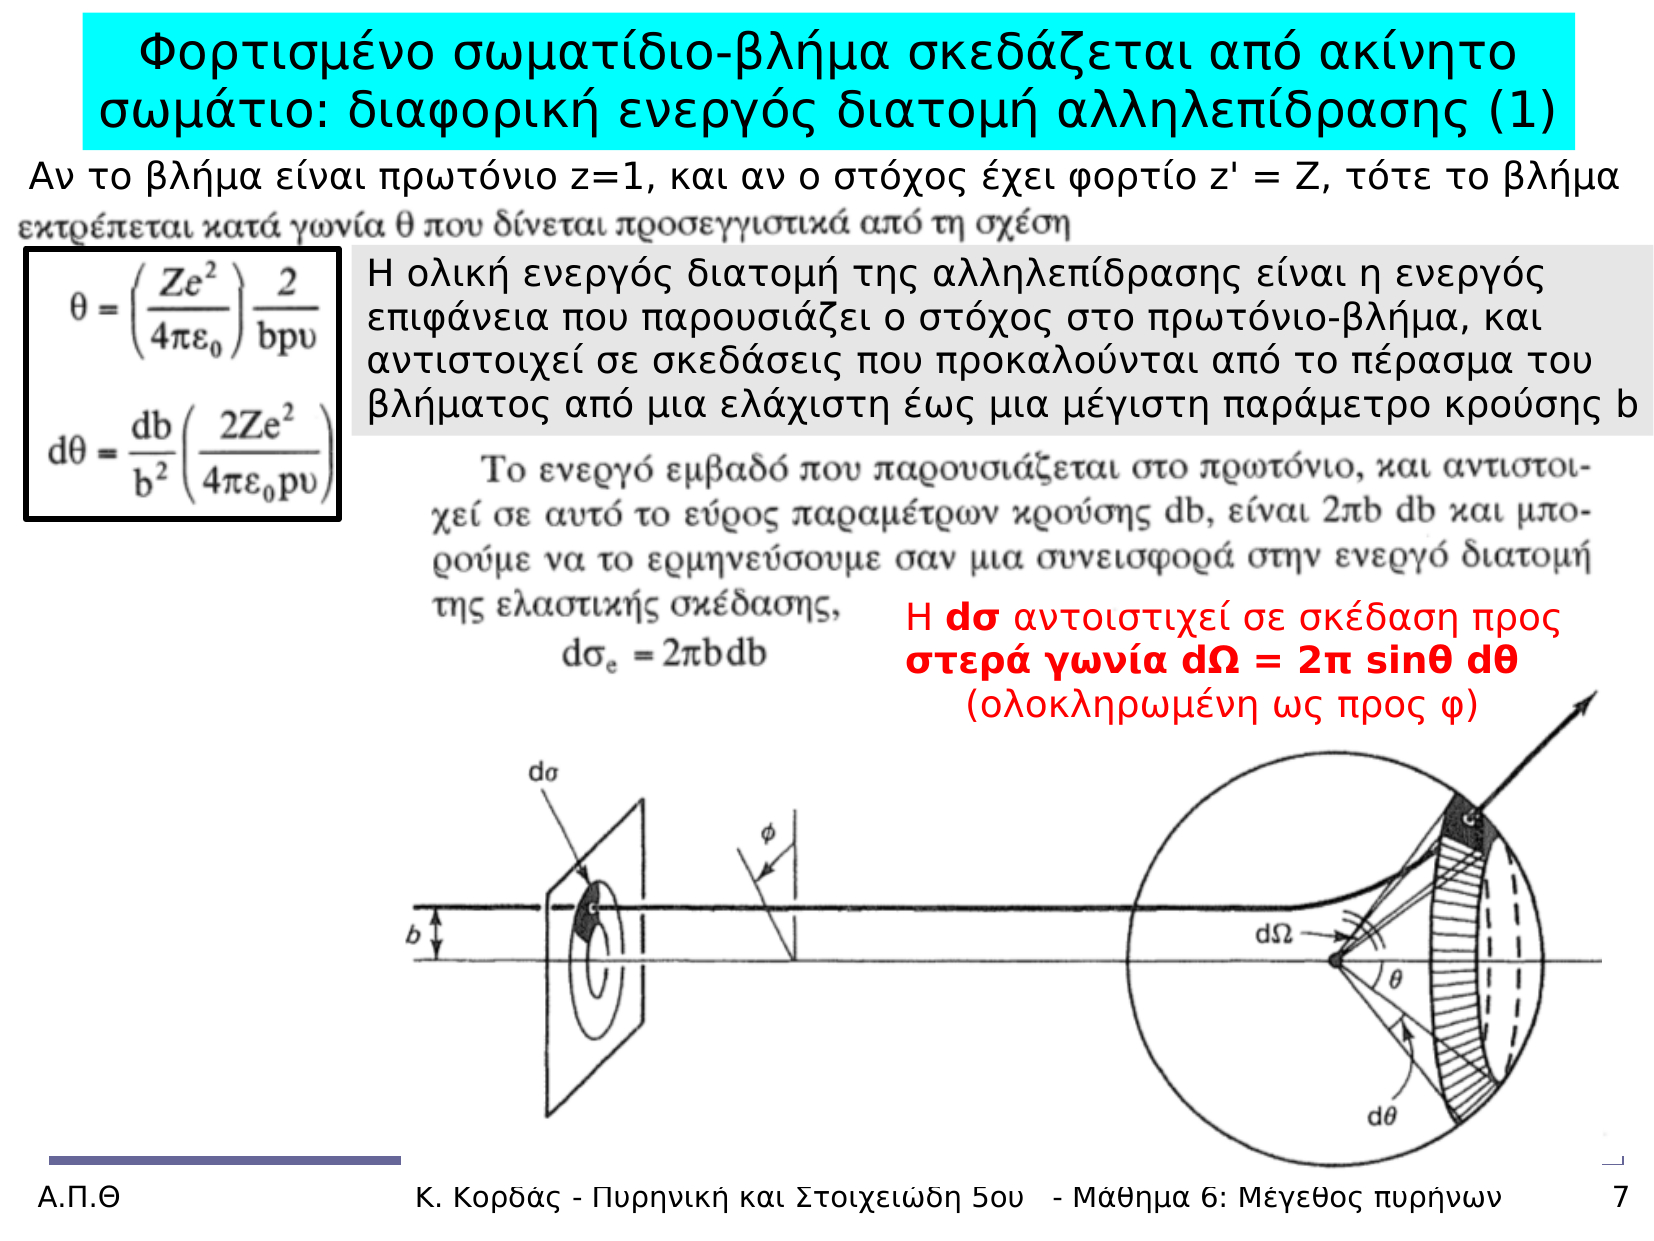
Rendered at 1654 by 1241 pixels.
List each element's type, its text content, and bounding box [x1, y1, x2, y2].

title Φορτισμένο σωματίδιο-βλήμα σκεδάζεται από ακίνητο σωμάτιο: διαφορική ενεργός διατομή αλληλεπίδρασης (1) [82, 12, 1576, 147]
text_box Η dσ αντοιστιχεί σε σκέδαση προς στερά γωνία dΩ = 2π sinθ dθ (ολοκληρωμένη ως προς φ) [890, 588, 1591, 736]
picture [38, 399, 336, 507]
text_box Η ολική ενεργός διατομή της αλληλεπίδρασης είναι η ενεργός επιφάνεια που παρουσιάζει ο στόχος στο πρωτόνιο-βλήμα, και αντιστοιχεί σε σκεδάσεις που προκαλούνται από το πέρασμα του βλήματος από μια ελάχιστη έως μια μέγιστη παράμετρο κρούσης b [351, 244, 1654, 436]
picture [401, 442, 1622, 1187]
text_box Aν το βλήμα είναι πρωτόνιο z=1, και αν ο στόχος έχει φορτίο z' = Z, τότε το βλήμα [13, 147, 1638, 207]
picture [29, 252, 336, 368]
picture [13, 205, 1088, 368]
